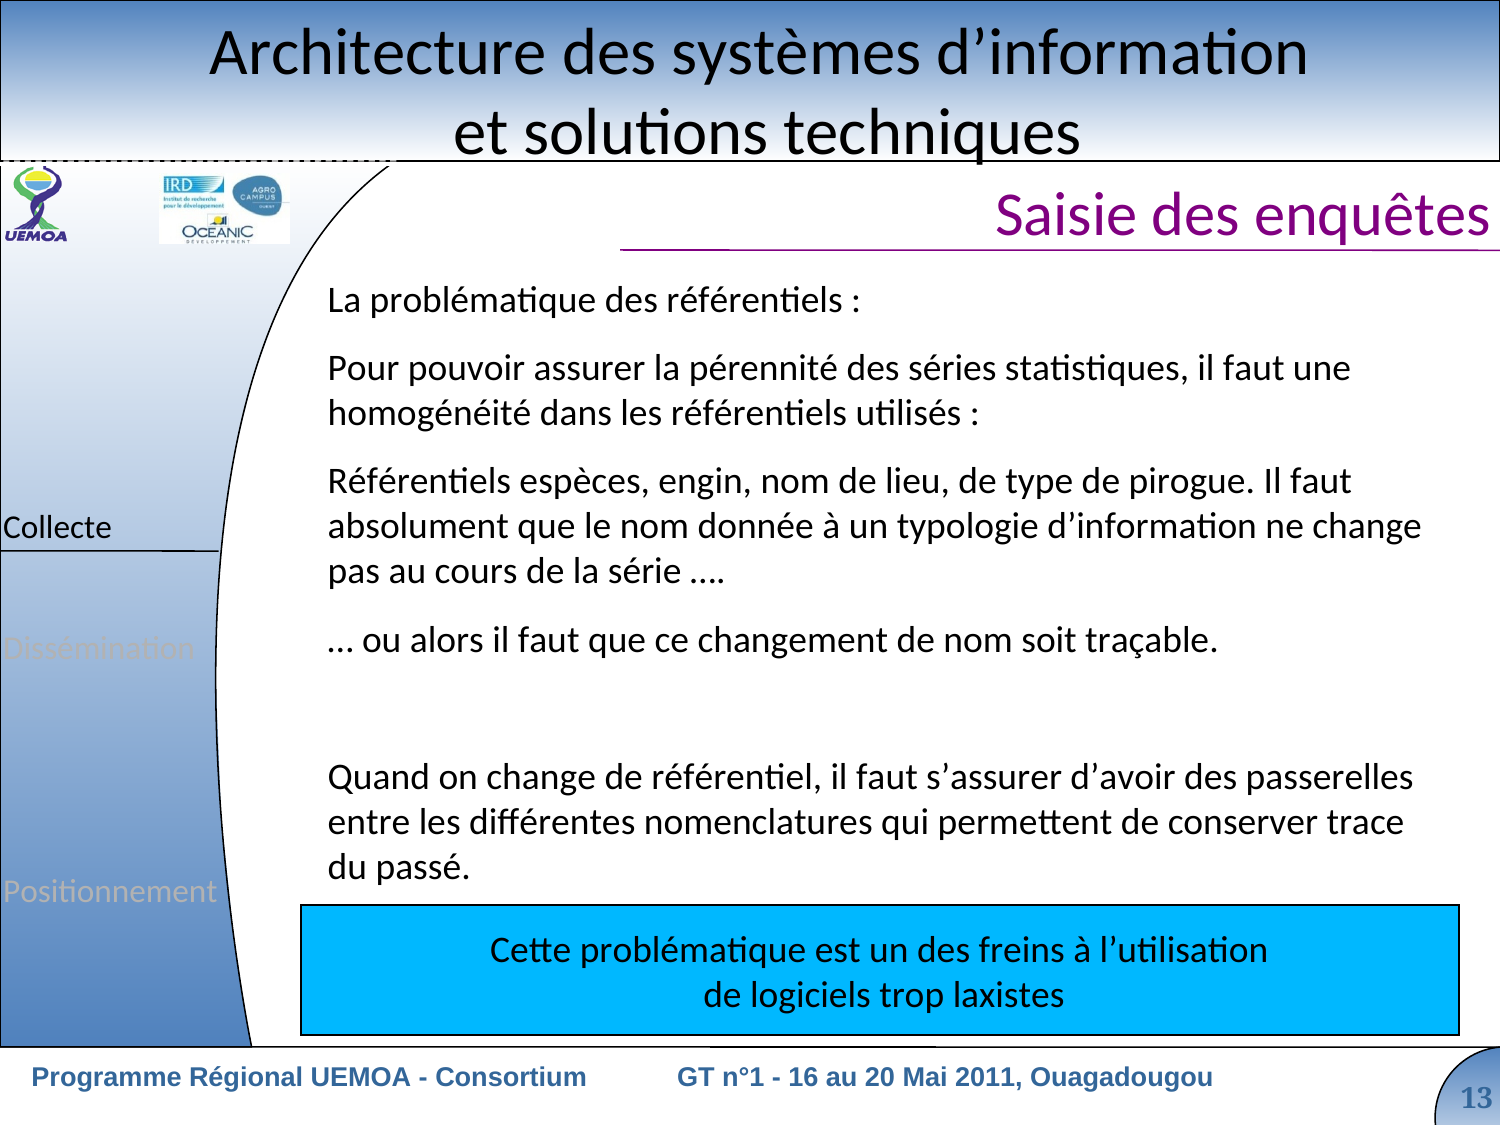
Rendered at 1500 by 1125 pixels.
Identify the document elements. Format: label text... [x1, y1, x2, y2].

text_box La problématique des référentiels : Pour pouvoir assurer la pérennité des séries statistiques, il faut une homogénéité dans les référentiels utilisés : Référentiels espèces, engin, nom de lieu, de type de pirogue. Il faut absolument que le nom donnée à un typologie d’information ne change pas au cours de la série …. … ou alors il faut que ce changement de nom soit traçable. Quand on change de référentiel, il faut s’assurer d’avoir des passerelles entre les différentes nomenclatures qui permettent de conserver trace du passé. [312, 267, 1459, 895]
text_box Architecture des systèmes d’information et solutions techniques [53, 0, 1483, 161]
picture [0, 166, 73, 244]
text_box Collecte Dissémination Positionnement [0, 497, 314, 1039]
picture [159, 173, 265, 244]
text_box Saisie des enquêtes [265, 165, 1500, 256]
text_box Cette problématique est un des freins à l’utilisation de logiciels trop laxistes [314, 904, 1459, 1035]
